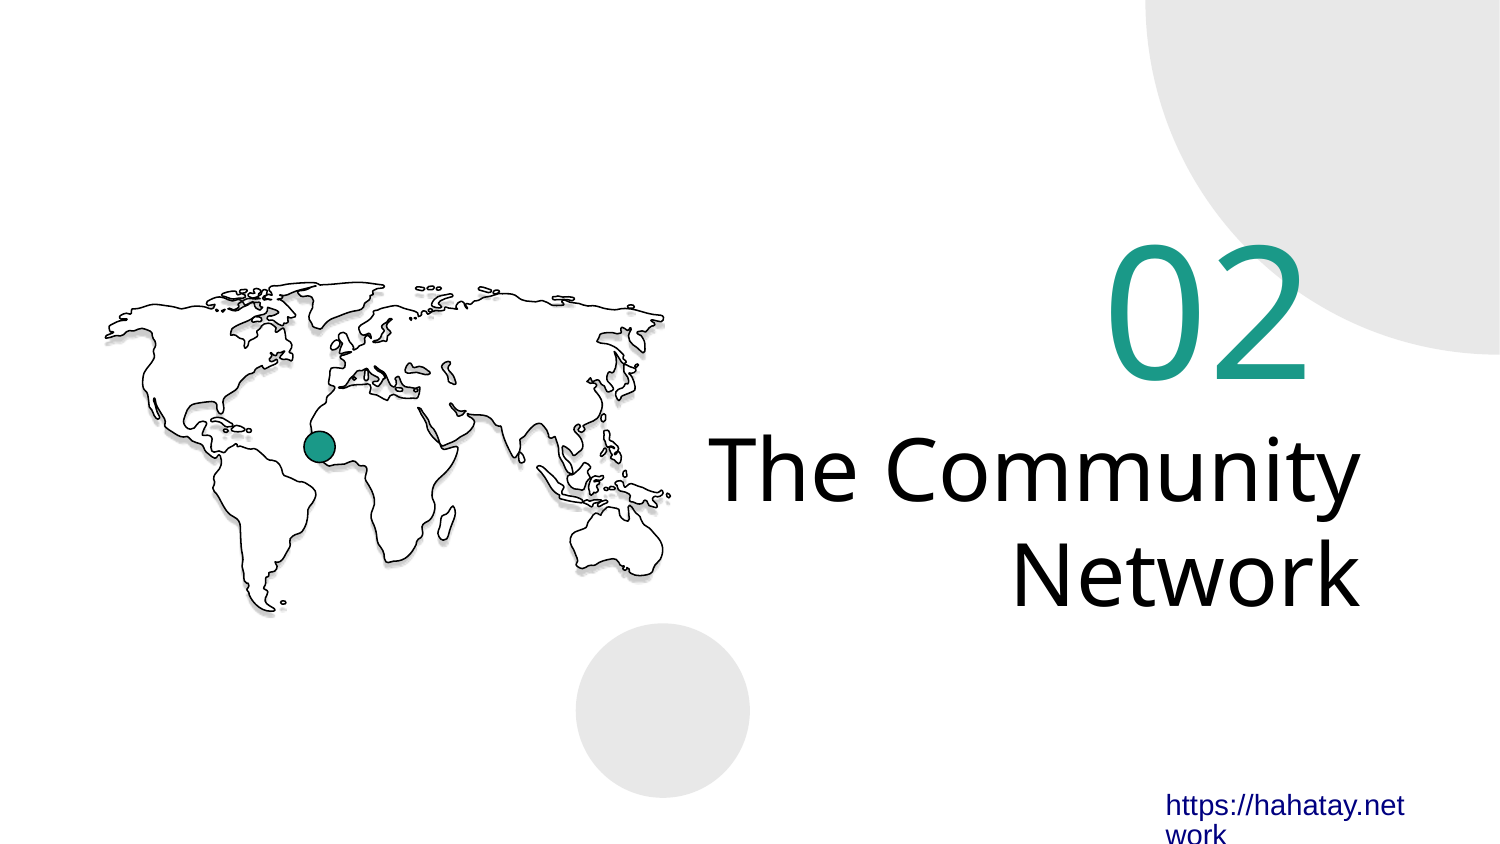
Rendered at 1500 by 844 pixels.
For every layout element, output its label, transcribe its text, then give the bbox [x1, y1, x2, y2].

text_box [210, 417, 252, 433]
text_box [437, 505, 456, 541]
text_box [105, 282, 385, 612]
text_box [603, 486, 616, 491]
text_box [615, 480, 664, 508]
text_box [478, 286, 492, 293]
text_box The Community Network [547, 409, 1377, 630]
text_box [303, 290, 664, 563]
text_box [600, 413, 606, 422]
text_box [600, 430, 622, 464]
text_box [536, 465, 608, 507]
text_box 02 [1087, 178, 1401, 383]
text_box [415, 286, 425, 291]
text_box [622, 470, 627, 478]
text_box [431, 293, 453, 308]
text_box [570, 505, 663, 576]
